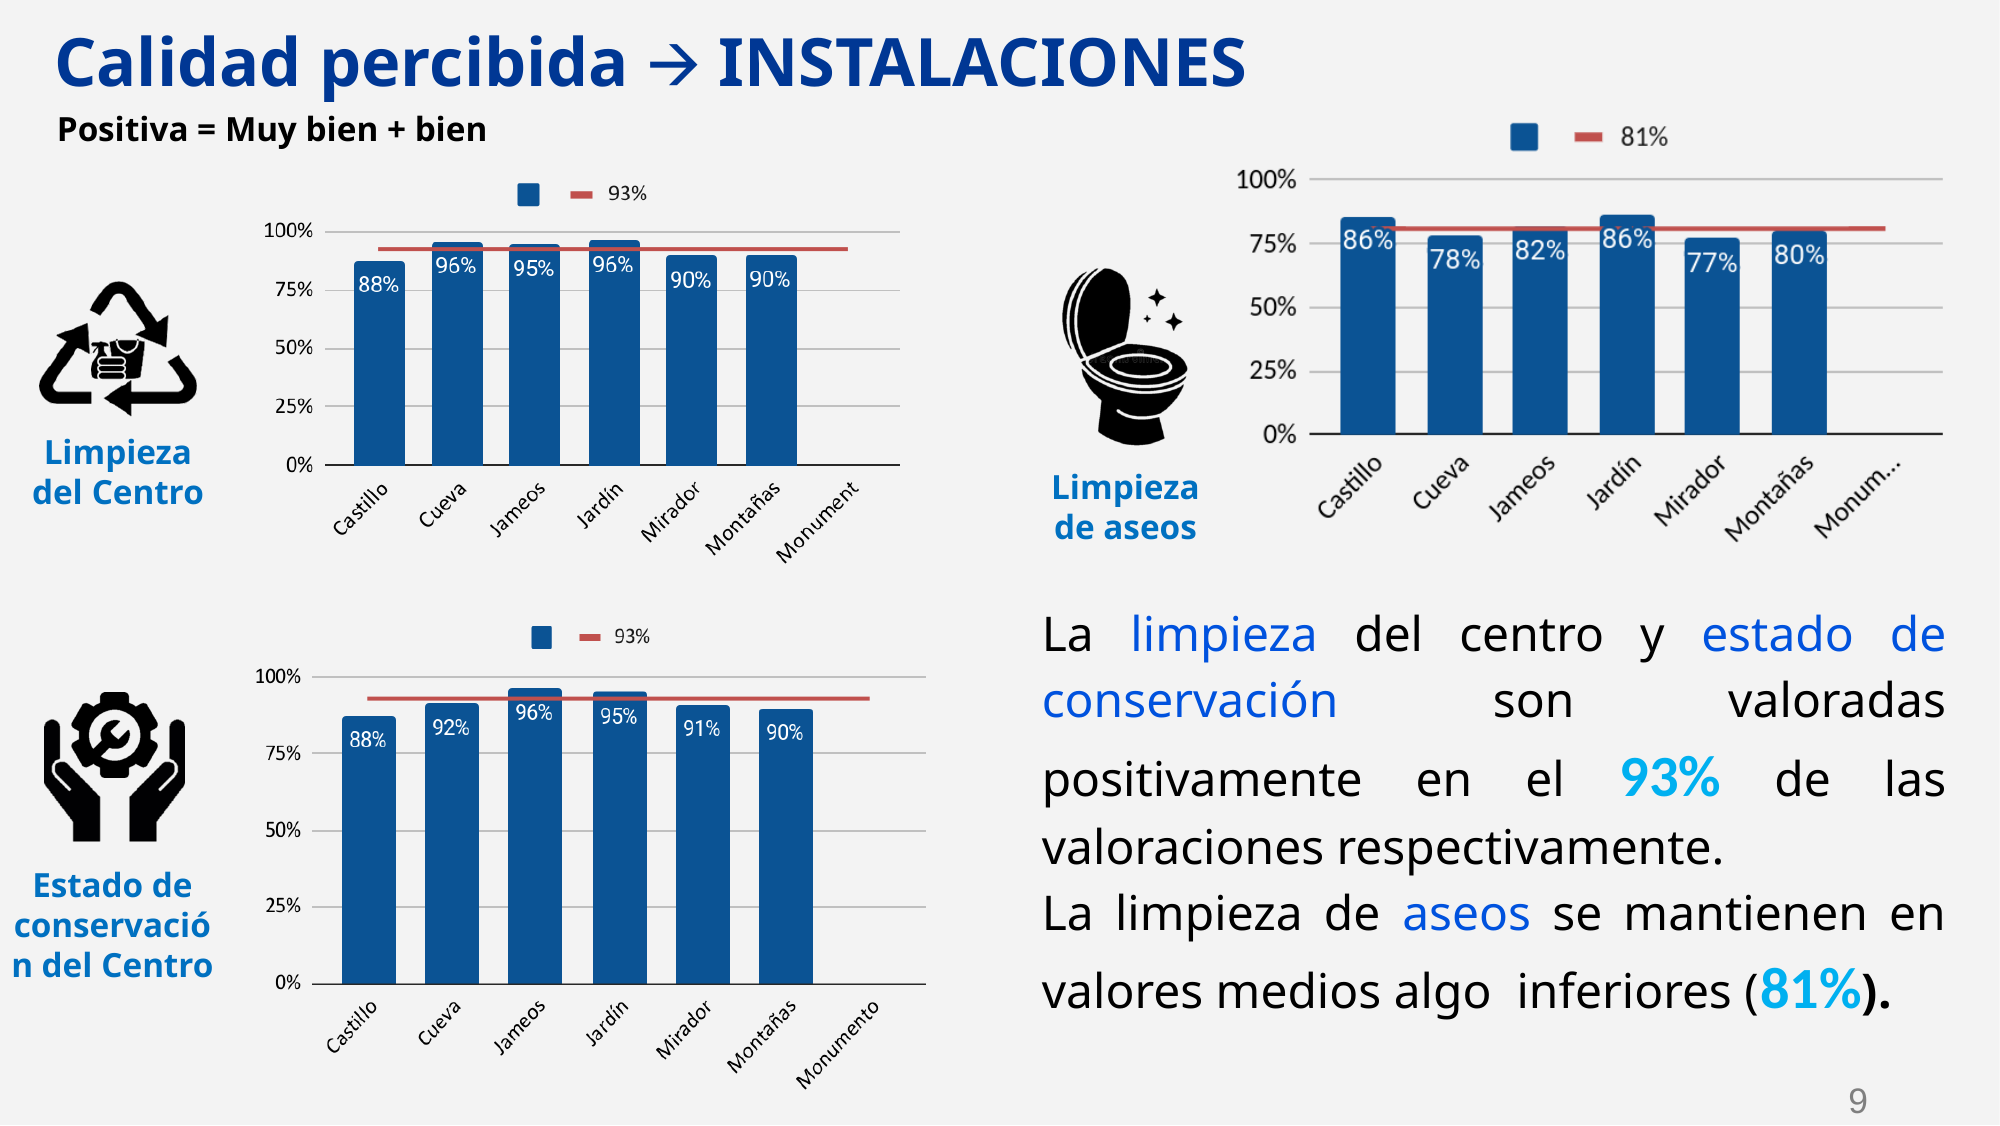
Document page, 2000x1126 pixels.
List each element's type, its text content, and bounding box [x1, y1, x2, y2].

text_box Limpieza del Centro [16, 423, 220, 520]
picture [231, 600, 949, 1112]
text_box Estado de conservación del Centro [0, 856, 231, 993]
text_box Calidad percibida 🡪 INSTALACIONES [54, 0, 1277, 120]
picture [1026, 100, 1967, 566]
text_box La limpieza del centro y estado de conservación son valoradas positivamente en el 93% de las valoraciones respectivamente. La limpieza de aseos se mantienen en valores medios algo inferiores (81%). [1013, 567, 1975, 973]
picture [39, 275, 197, 422]
picture [44, 692, 185, 848]
text_box Positiva = Muy bien + bien [56, 100, 1123, 157]
slide_number <number> [1419, 1069, 1886, 1126]
text_box Limpieza de aseos [985, 458, 1212, 555]
picture [242, 162, 921, 583]
